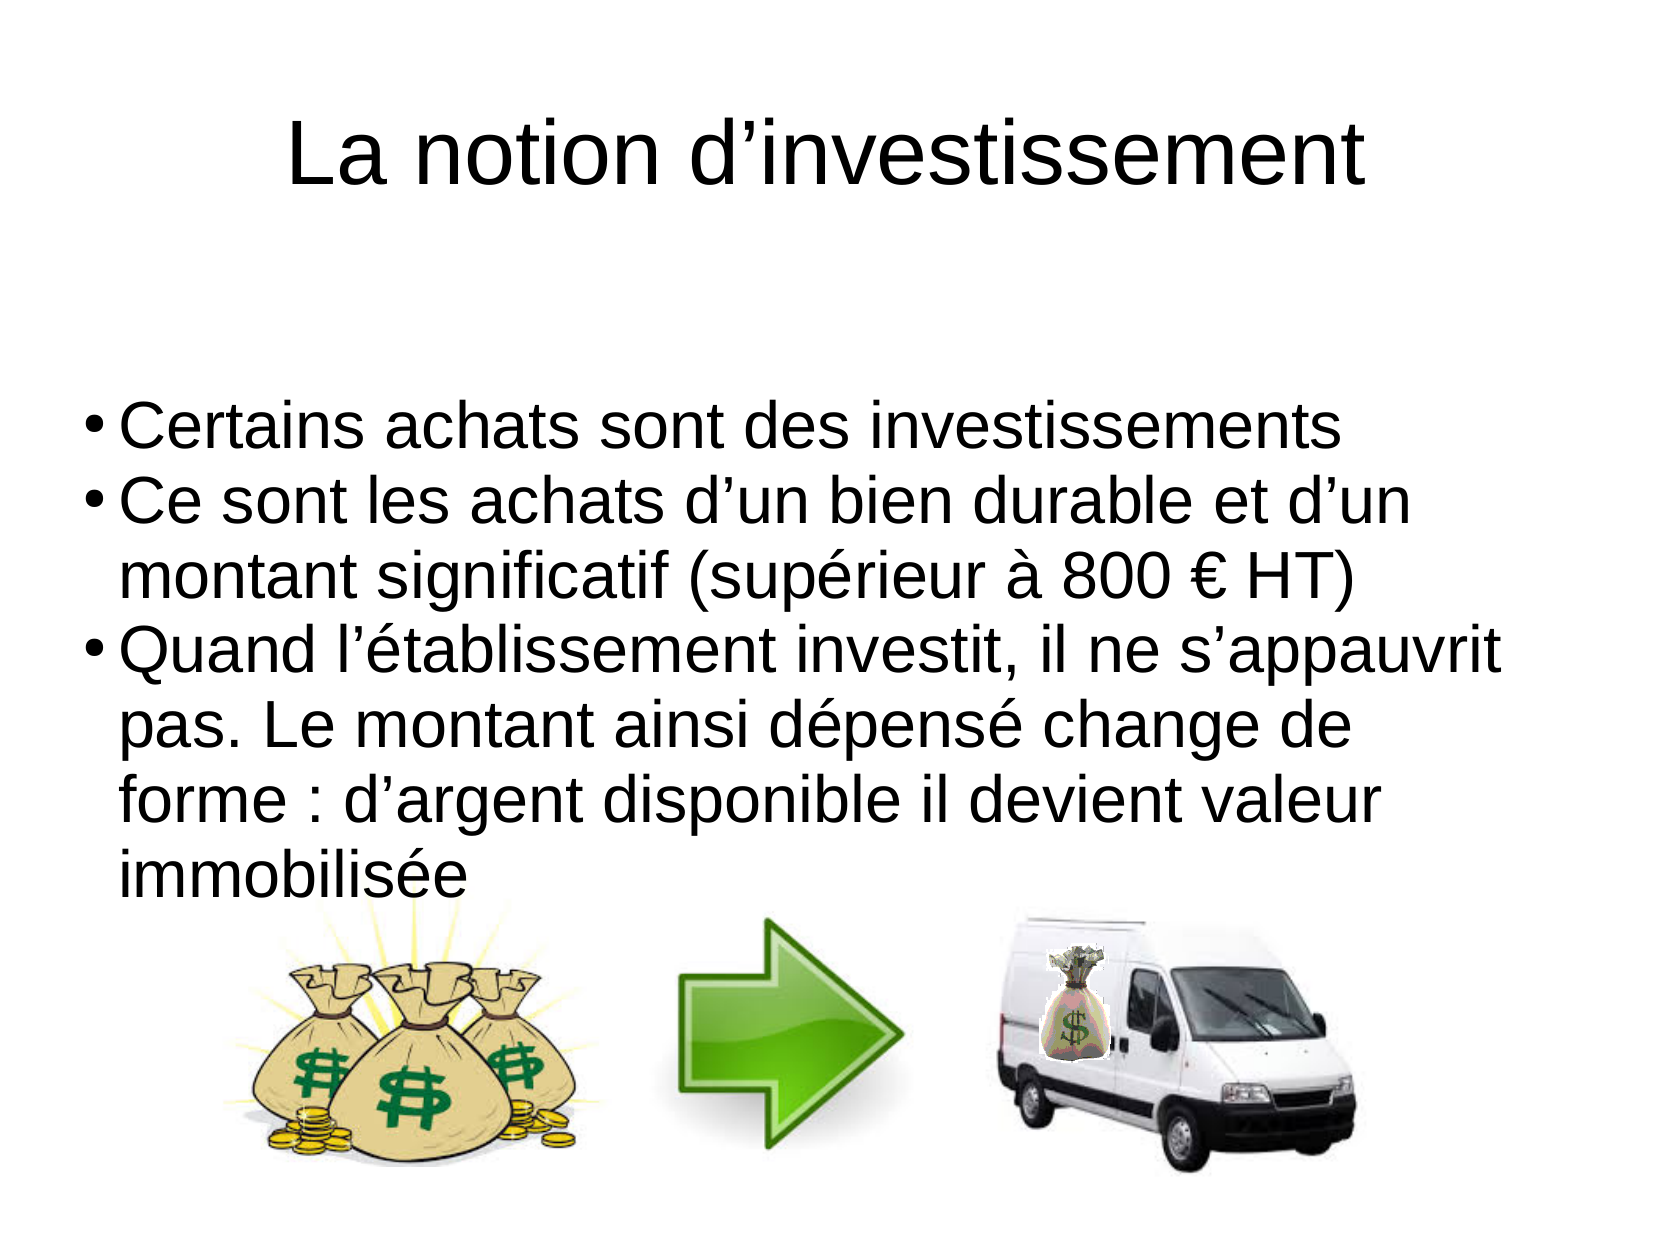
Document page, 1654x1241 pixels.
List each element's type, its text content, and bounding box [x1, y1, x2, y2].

subtitle Certains achats sont des investissements Ce sont les achats d’un bien durable et d’un montant significatif (supérieur à 800 € HT) Quand l’établissement investit, il ne s’appauvrit pas. Le montant ainsi dépensé change de forme : d’argent disponible il devient valeur immobilisée [82, 290, 1571, 1010]
title La notion d’investissement [82, 49, 1571, 257]
picture [625, 862, 1430, 1205]
picture [211, 1010, 615, 1167]
